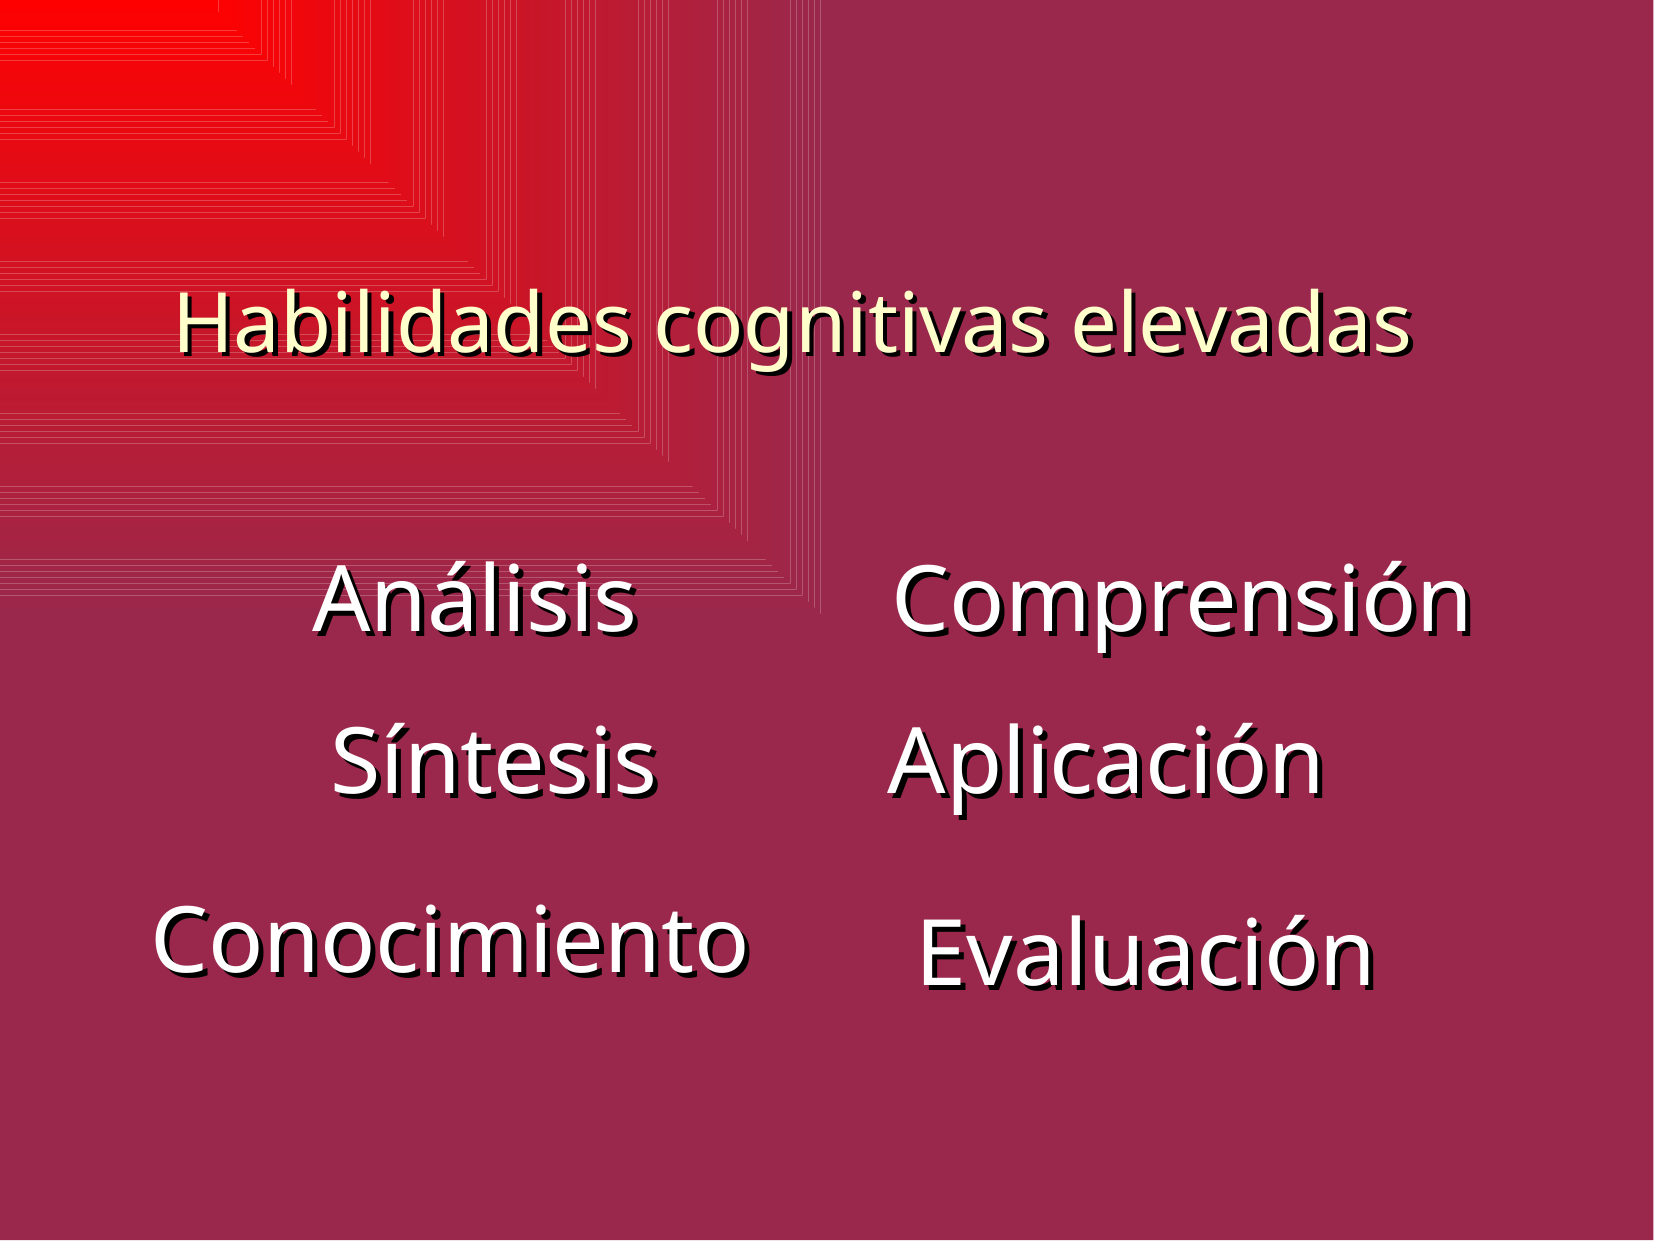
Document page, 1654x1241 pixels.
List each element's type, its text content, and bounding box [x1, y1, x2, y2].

text_box Síntesis [330, 695, 658, 828]
text_box Conocimiento [150, 875, 751, 1007]
text_box Análisis [311, 533, 639, 665]
text_box Aplicación [913, 747, 926, 765]
text_box Comprensión [891, 533, 1475, 665]
text_box Aplicación [887, 695, 1326, 828]
text_box Habilidades cognitivas elevadas [172, 261, 1513, 377]
text_box Evaluación [915, 887, 1377, 1020]
